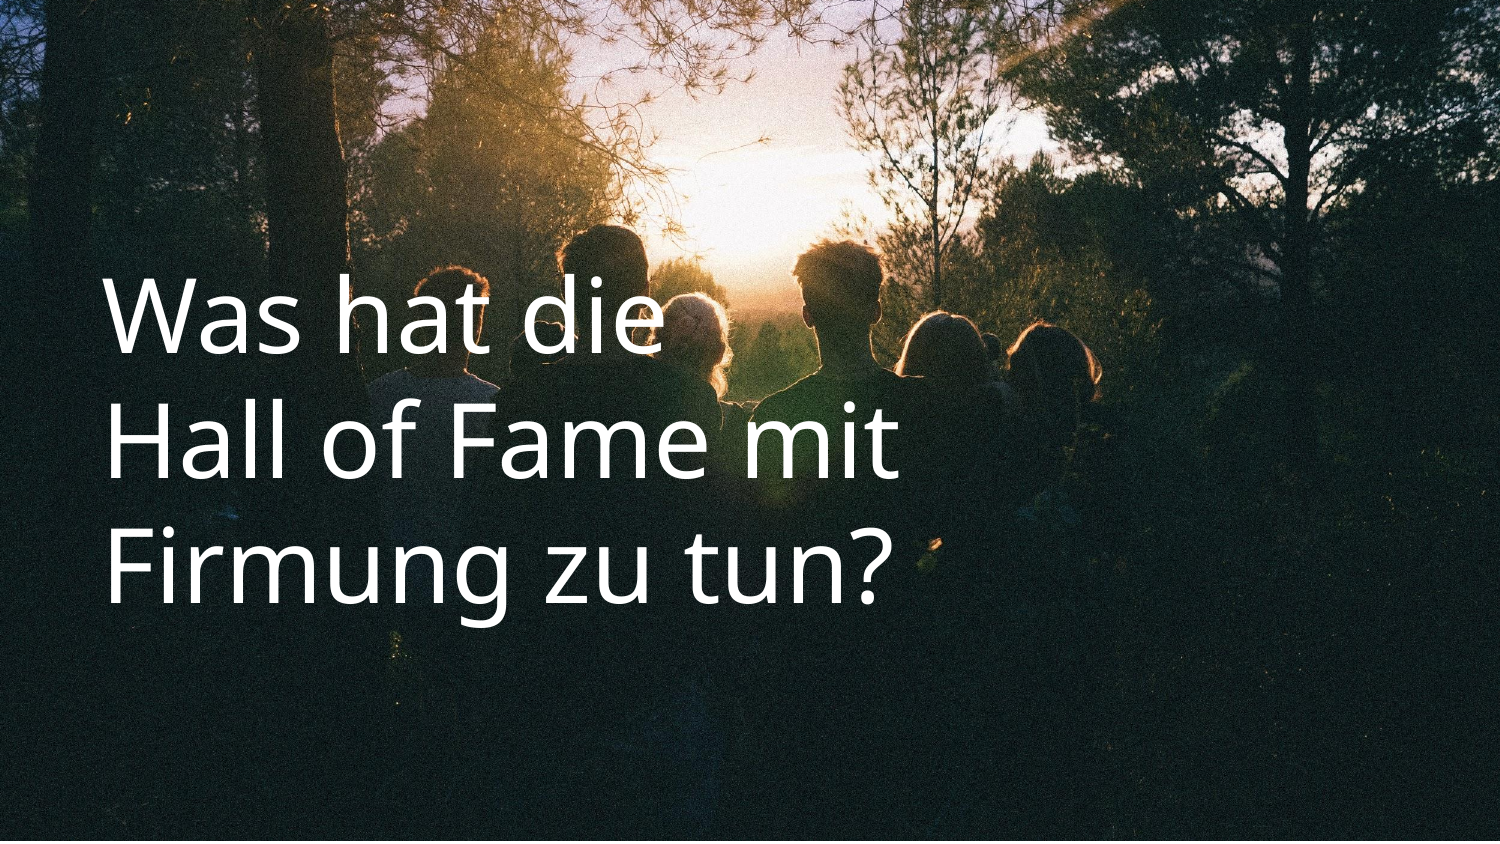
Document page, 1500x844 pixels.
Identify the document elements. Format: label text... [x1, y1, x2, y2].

text_box Was hat die Hall of Fame mit Firmung zu tun? [86, 234, 977, 640]
picture [0, 0, 1500, 841]
